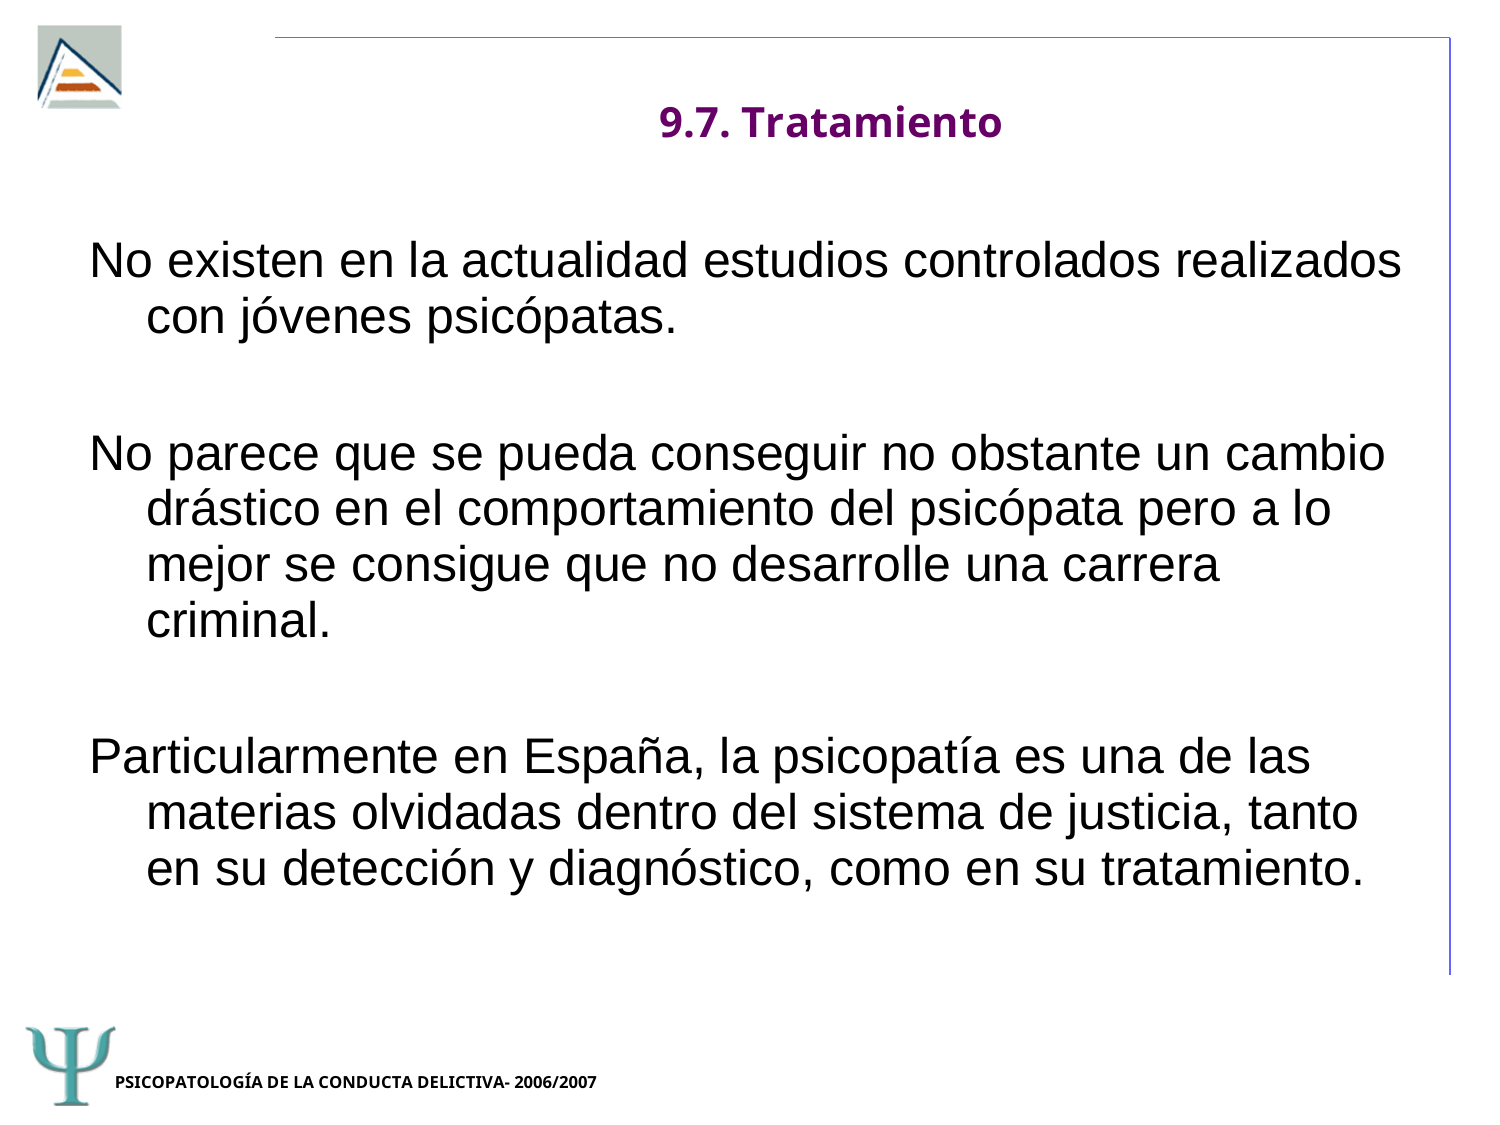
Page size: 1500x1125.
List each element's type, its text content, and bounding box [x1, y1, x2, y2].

picture [37, 24, 122, 109]
picture [24, 1024, 75, 1106]
title 9.7. Tratamiento [262, 74, 1401, 168]
list No existen en la actualidad estudios controlados realizados con jóvenes psicópatas. No parece que se pueda conseguir no obstante un cambio drástico en el comportamiento del psicópata pero a lo mejor se consigue que no desarrolle una carrera criminal. Particularmente en España, la psicopatía es una de las materias olvidadas dentro del sistema de justicia, tanto en su detección y diagnóstico, como en su tratamiento. [75, 224, 1426, 1125]
